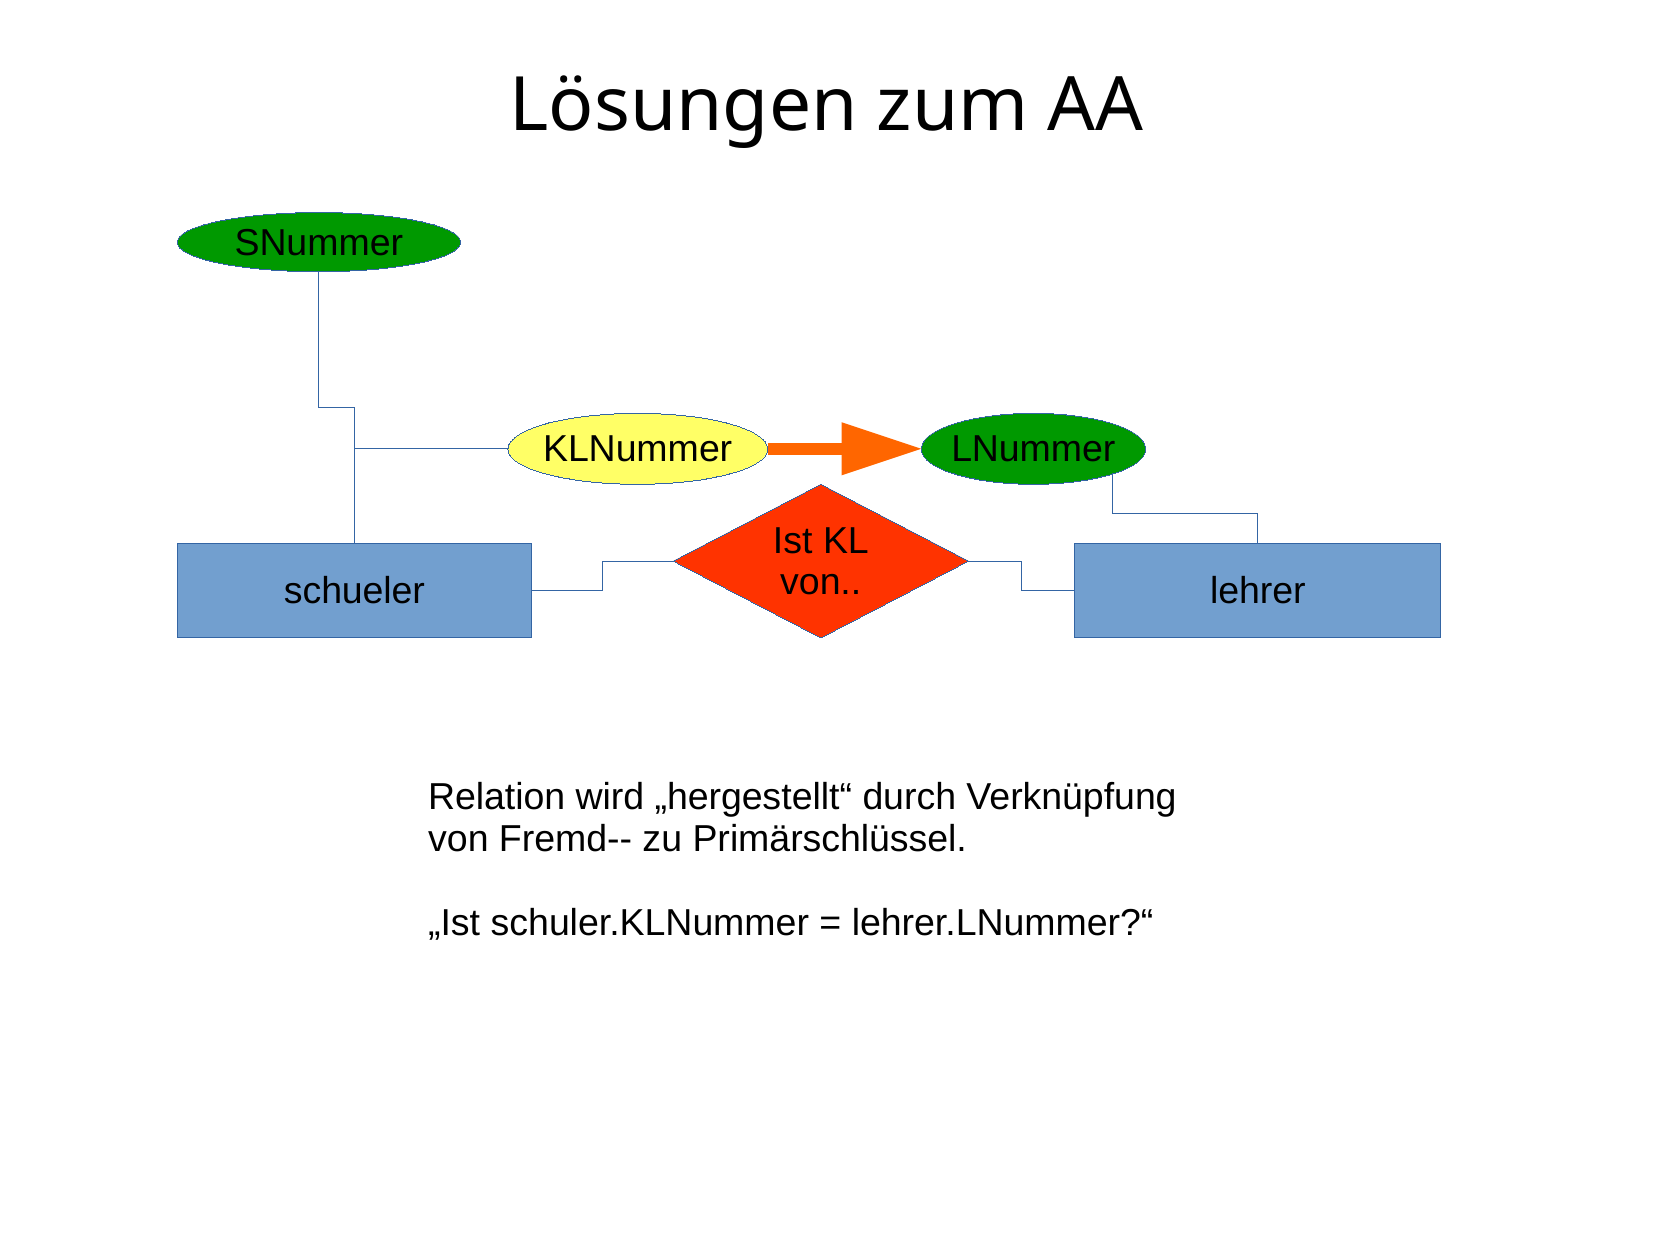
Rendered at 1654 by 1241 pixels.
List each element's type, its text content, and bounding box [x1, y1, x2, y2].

title Lösungen zum AA [82, 49, 1571, 154]
text_box SNummer [177, 212, 461, 272]
text_box LNummer [921, 413, 1146, 485]
text_box lehrer [1074, 543, 1441, 638]
text_box schueler [177, 543, 532, 638]
text_box Ist KL von.. [673, 484, 969, 638]
text_box KLNummer [507, 413, 768, 485]
text_box Relation wird „hergestellt“ durch Verknüpfung von Fremd-- zu Primärschlüssel. „Ist schuler.KLNummer = lehrer.LNummer?“ [413, 767, 1229, 969]
